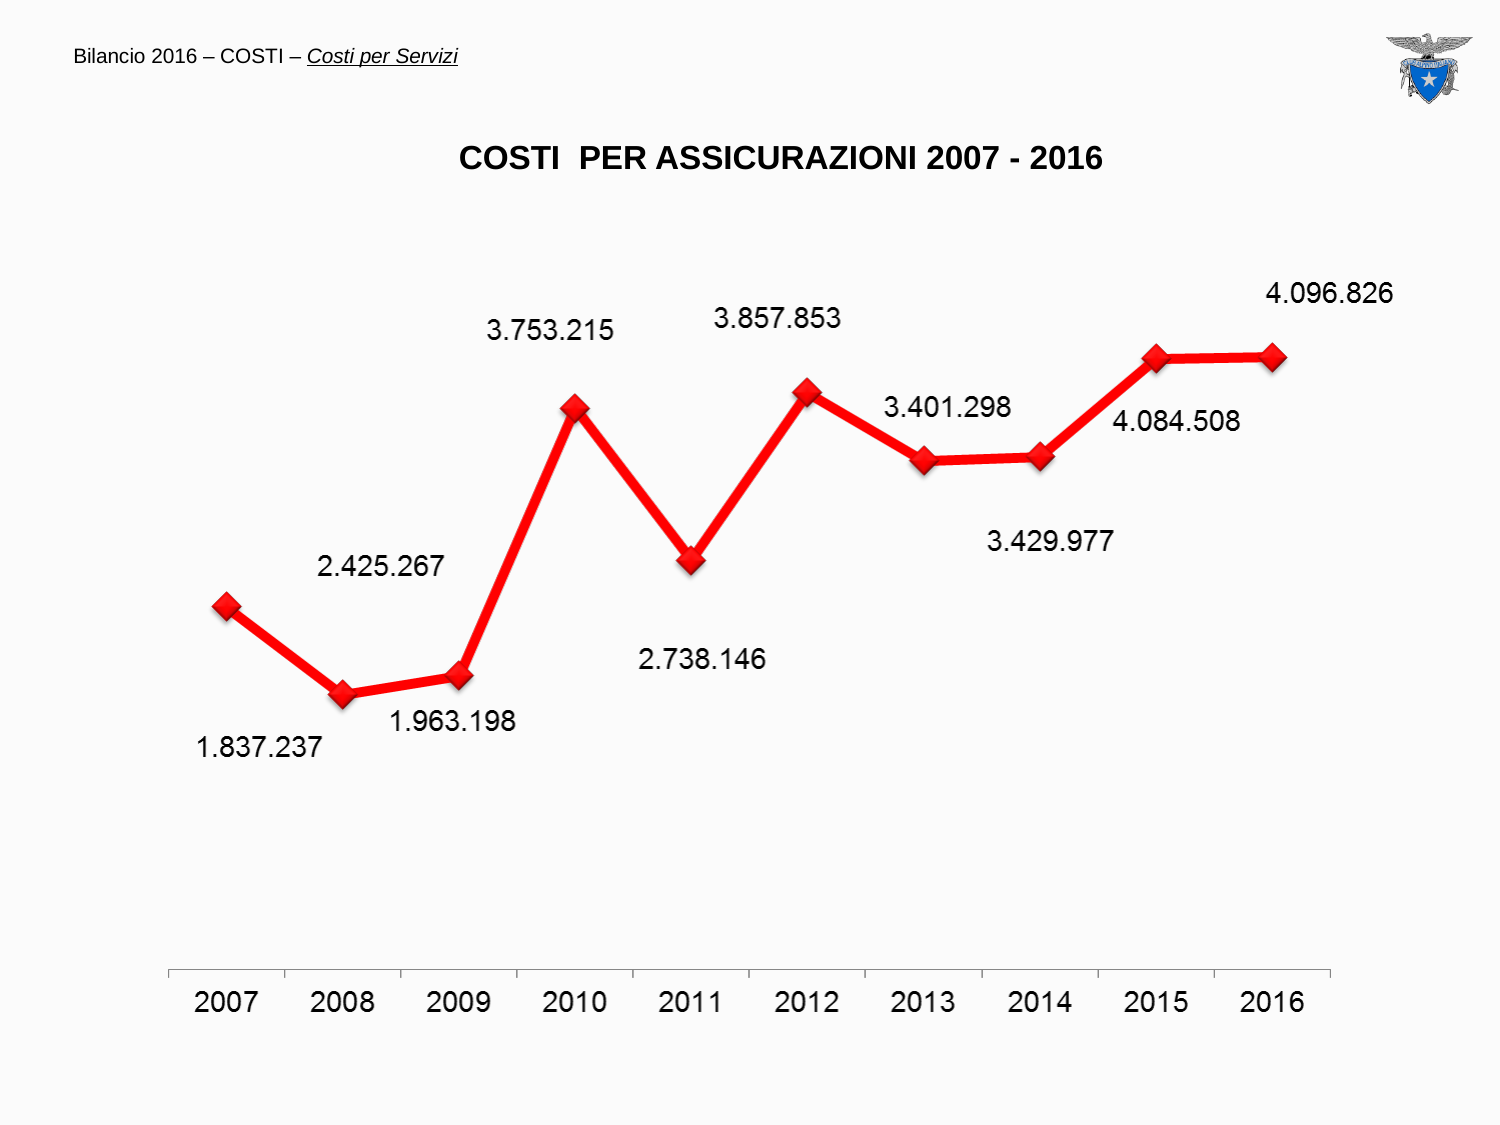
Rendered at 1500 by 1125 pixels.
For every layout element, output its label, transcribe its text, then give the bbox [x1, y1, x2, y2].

text_box Bilancio 2016 – COSTI – Costi per Servizi [58, 35, 622, 76]
picture [1382, 29, 1477, 112]
picture [62, 222, 1438, 1030]
text_box COSTI PER ASSICURAZIONI 2007 - 2016 [292, 128, 1270, 185]
